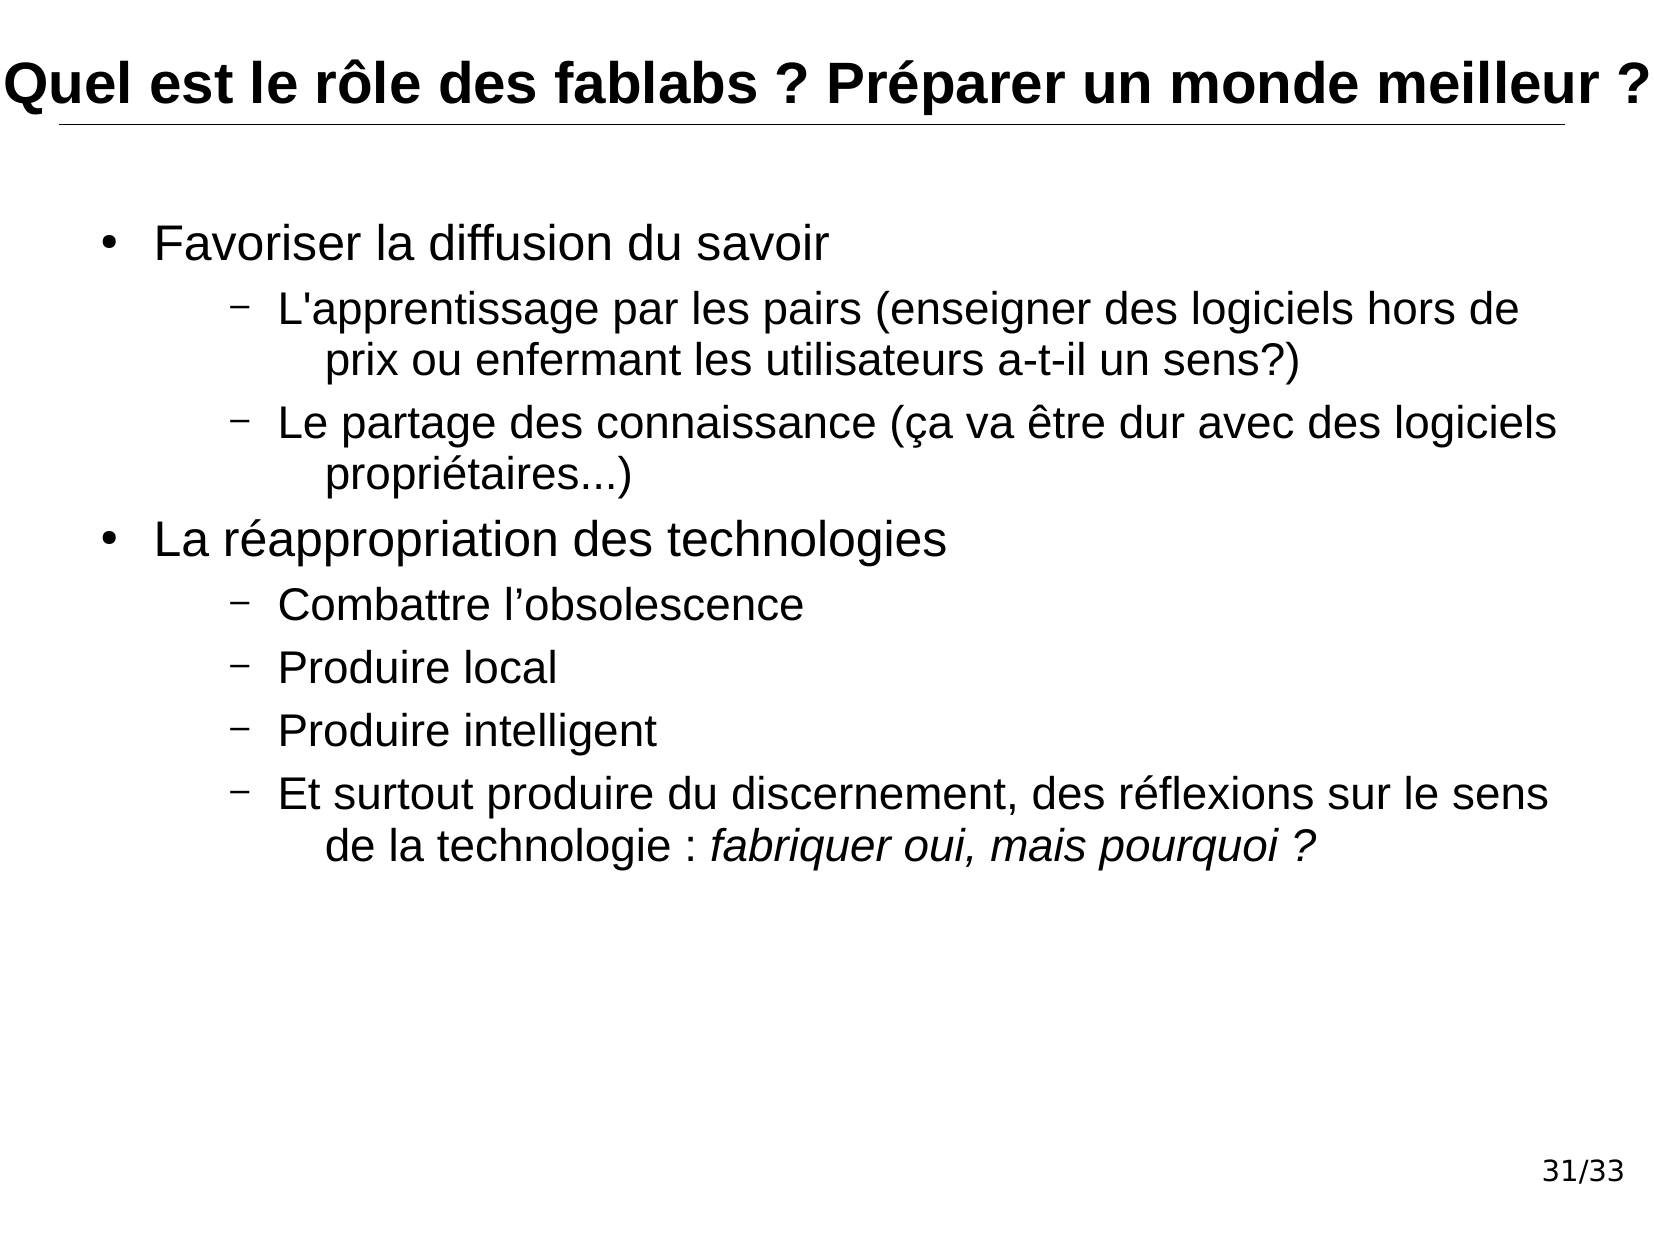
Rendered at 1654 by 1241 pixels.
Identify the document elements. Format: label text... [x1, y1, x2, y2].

list Favoriser la diffusion du savoir L'apprentissage par les pairs (enseigner des logiciels hors de prix ou enfermant les utilisateurs a-t-il un sens?) Le partage des connaissance (ça va être dur avec des logiciels propriétaires...) La réappropriation des technologies Combattre l’obsolescence Produire local Produire intelligent Et surtout produire du discernement, des réflexions sur le sens de la technologie : fabriquer oui, mais pourquoi ? [82, 147, 1571, 1109]
title Quel est le rôle des fablabs ? Préparer un monde meilleur ? [0, 46, 1654, 122]
